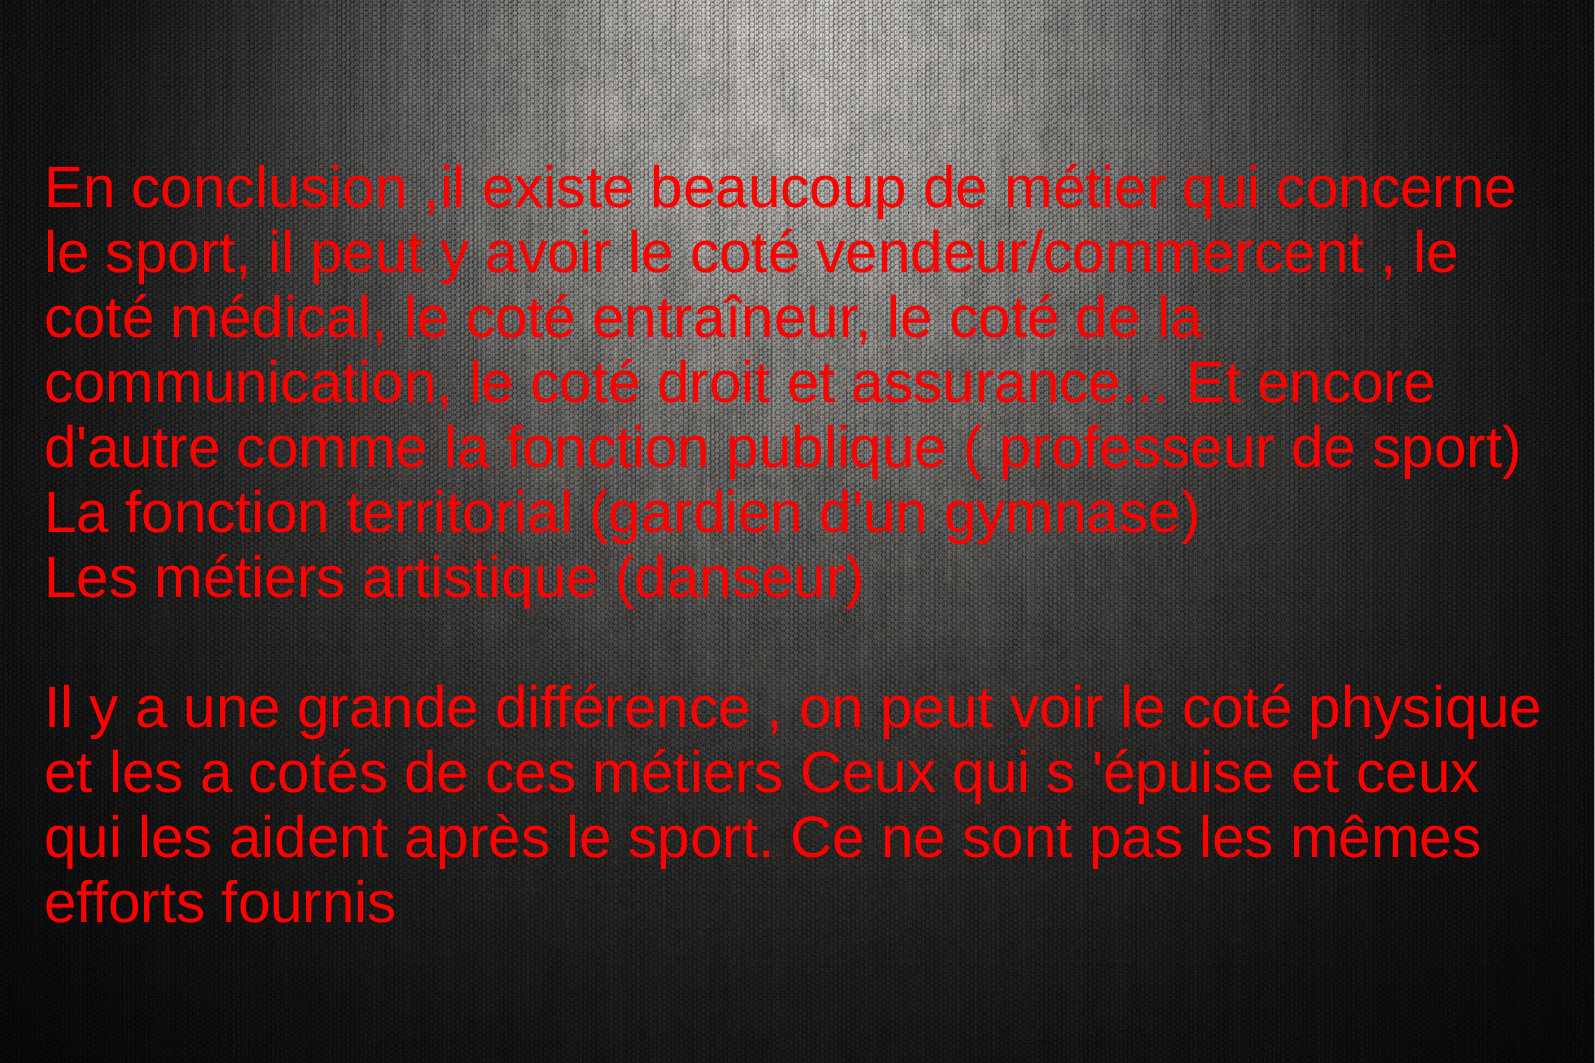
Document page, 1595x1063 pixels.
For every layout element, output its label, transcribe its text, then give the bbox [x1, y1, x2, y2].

text_box En conclusion ,il existe beaucoup de métier qui concerne le sport, il peut y avoir le coté vendeur/commercent , le coté médical, le coté entraîneur, le coté de la communication, le coté droit et assurance... Et encore d'autre comme la fonction publique ( professeur de sport) La fonction territorial (gardien d'un gymnase) Les métiers artistique (danseur) Il y a une grande différence , on peut voir le coté physique et les a cotés de ces métiers Ceux qui s 'épuise et ceux qui les aident après le sport. Ce ne sont pas les mêmes efforts fournis [29, 82, 1565, 1004]
picture [0, 0, 1595, 1063]
